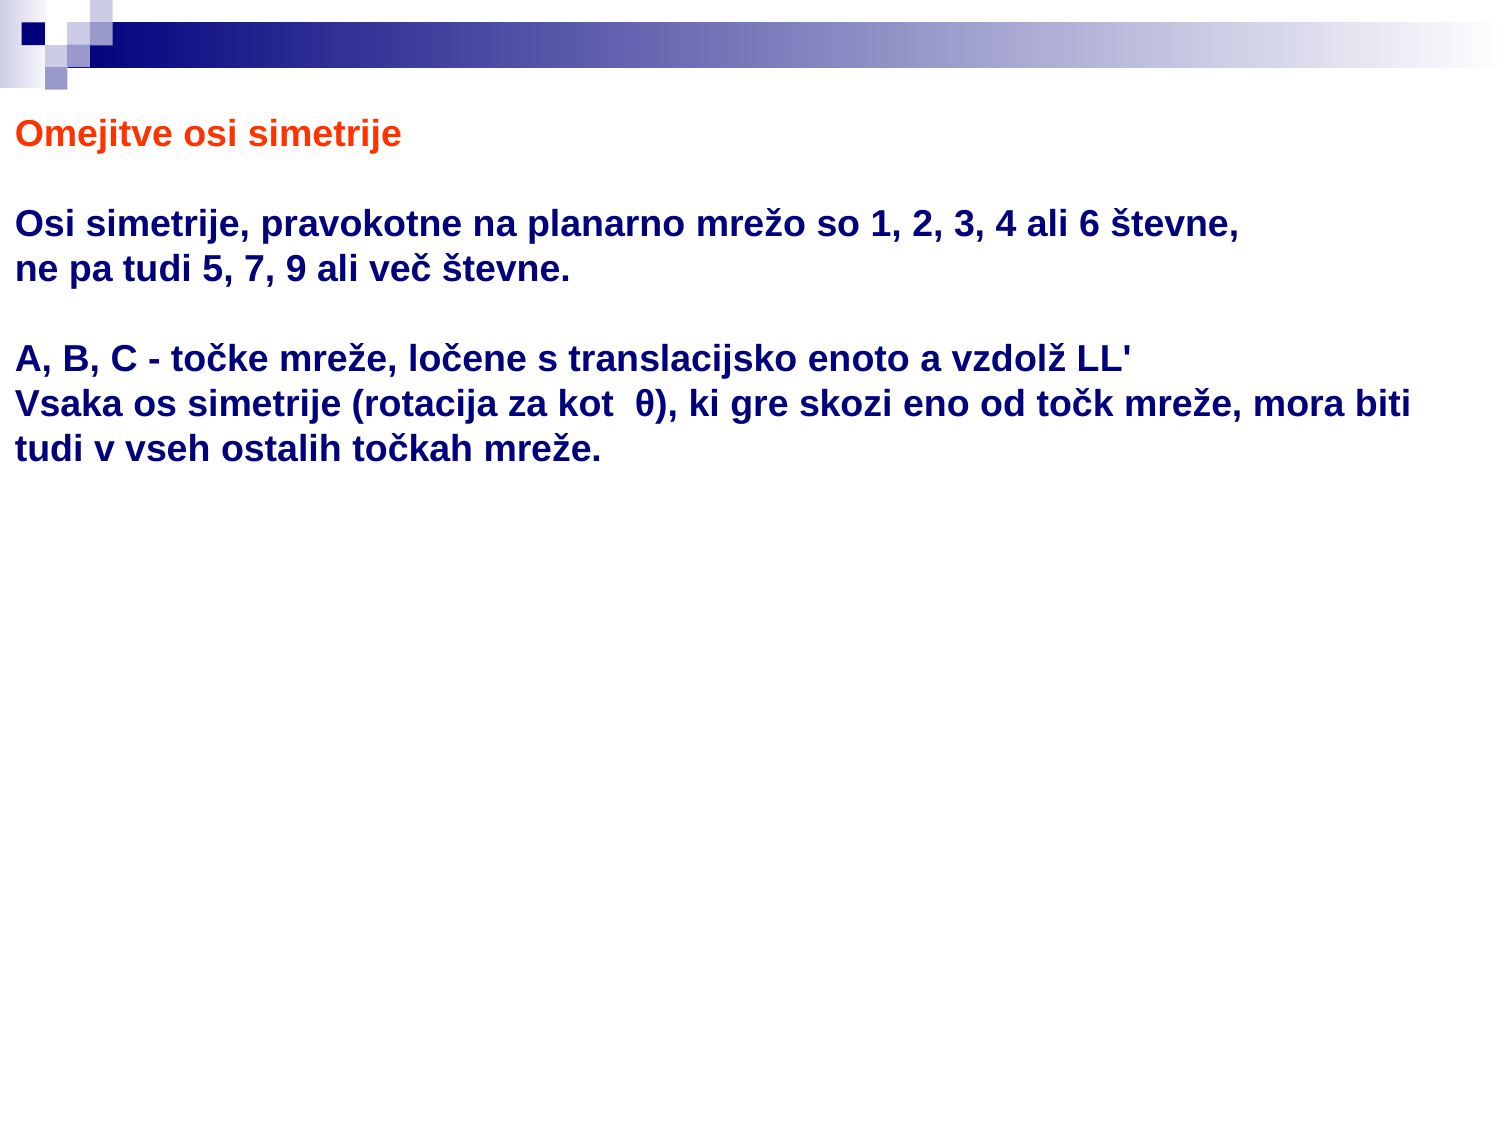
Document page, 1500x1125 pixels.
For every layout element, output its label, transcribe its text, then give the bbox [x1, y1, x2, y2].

text_box Omejitve osi simetrije Osi simetrije, pravokotne na planarno mrežo so 1, 2, 3, 4 ali 6 števne, ne pa tudi 5, 7, 9 ali več števne. A, B, C - točke mreže, ločene s translacijsko enoto a vzdolž LL' Vsaka os simetrije (rotacija za kot θ), ki gre skozi eno od točk mreže, mora biti tudi v vseh ostalih točkah mreže. [0, 101, 1500, 478]
